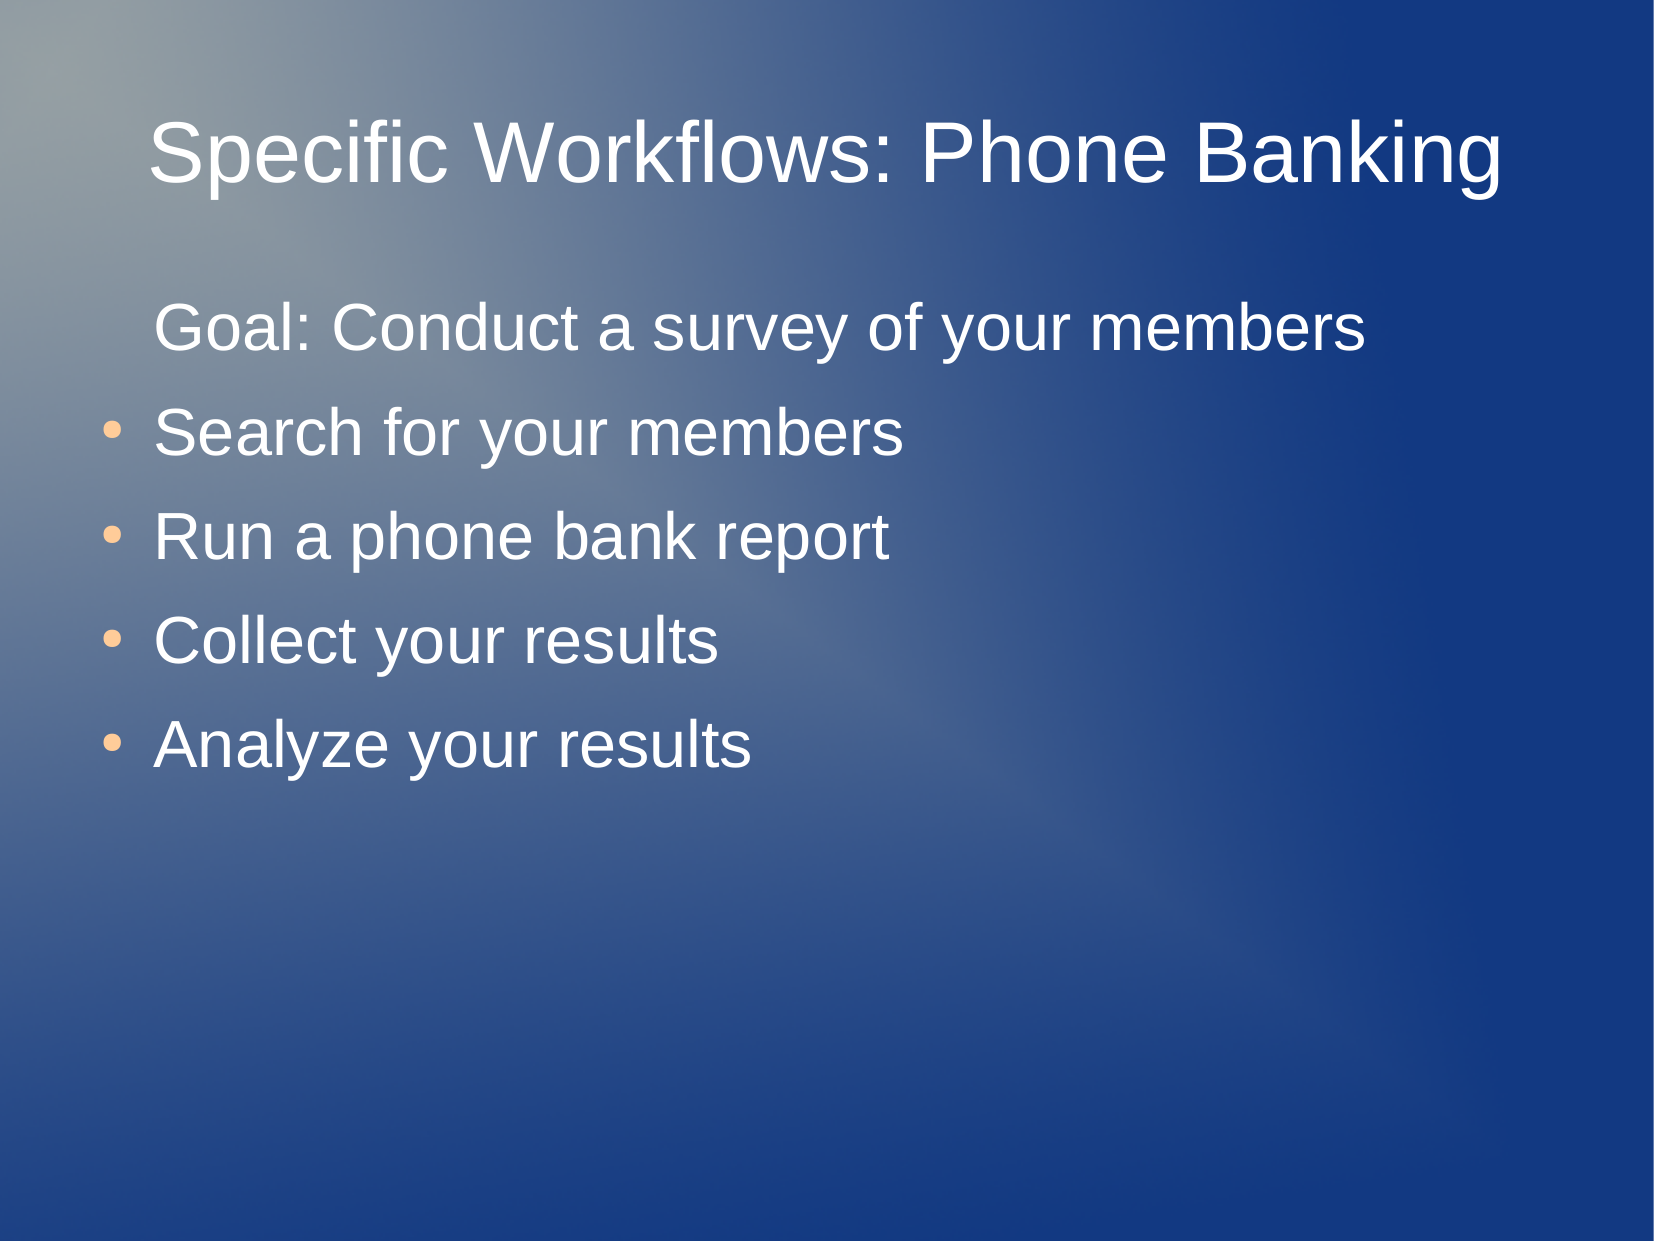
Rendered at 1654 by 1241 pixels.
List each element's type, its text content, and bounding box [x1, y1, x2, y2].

title Specific Workflows: Phone Banking [82, 49, 1571, 257]
list Goal: Conduct a survey of your members Search for your members Run a phone bank report Collect your results Analyze your results [82, 290, 1571, 1010]
picture [0, 0, 1654, 1241]
